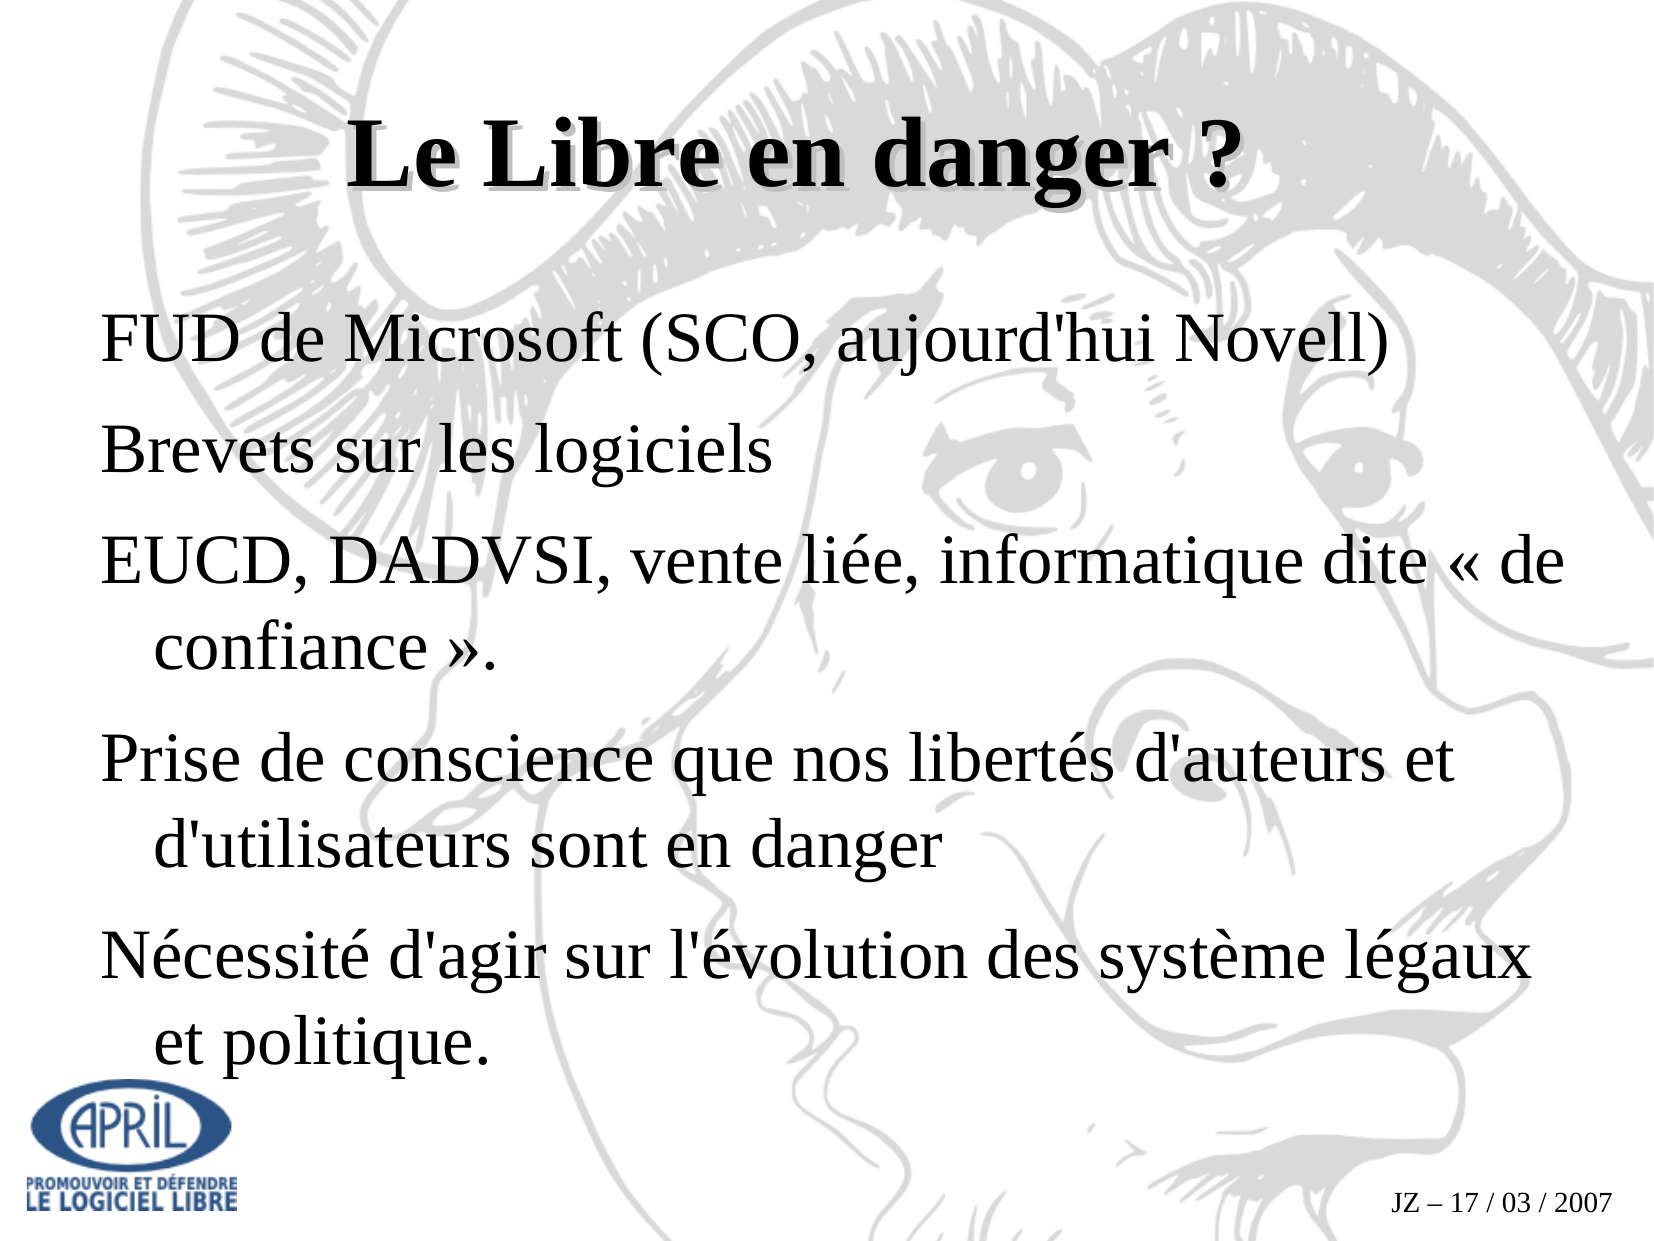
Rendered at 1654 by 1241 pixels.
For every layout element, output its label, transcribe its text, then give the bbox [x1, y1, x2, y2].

list FUD de Microsoft (SCO, aujourd'hui Novell) Brevets sur les logiciels EUCD, DADVSI, vente liée, informatique dite « de confiance ». Prise de conscience que nos libertés d'auteurs et d'utilisateurs sont en danger Nécessité d'agir sur l'évolution des système légaux et politique. [82, 290, 1571, 1109]
title Le Libre en danger ? [82, 49, 1571, 257]
picture [0, 0, 1654, 1241]
